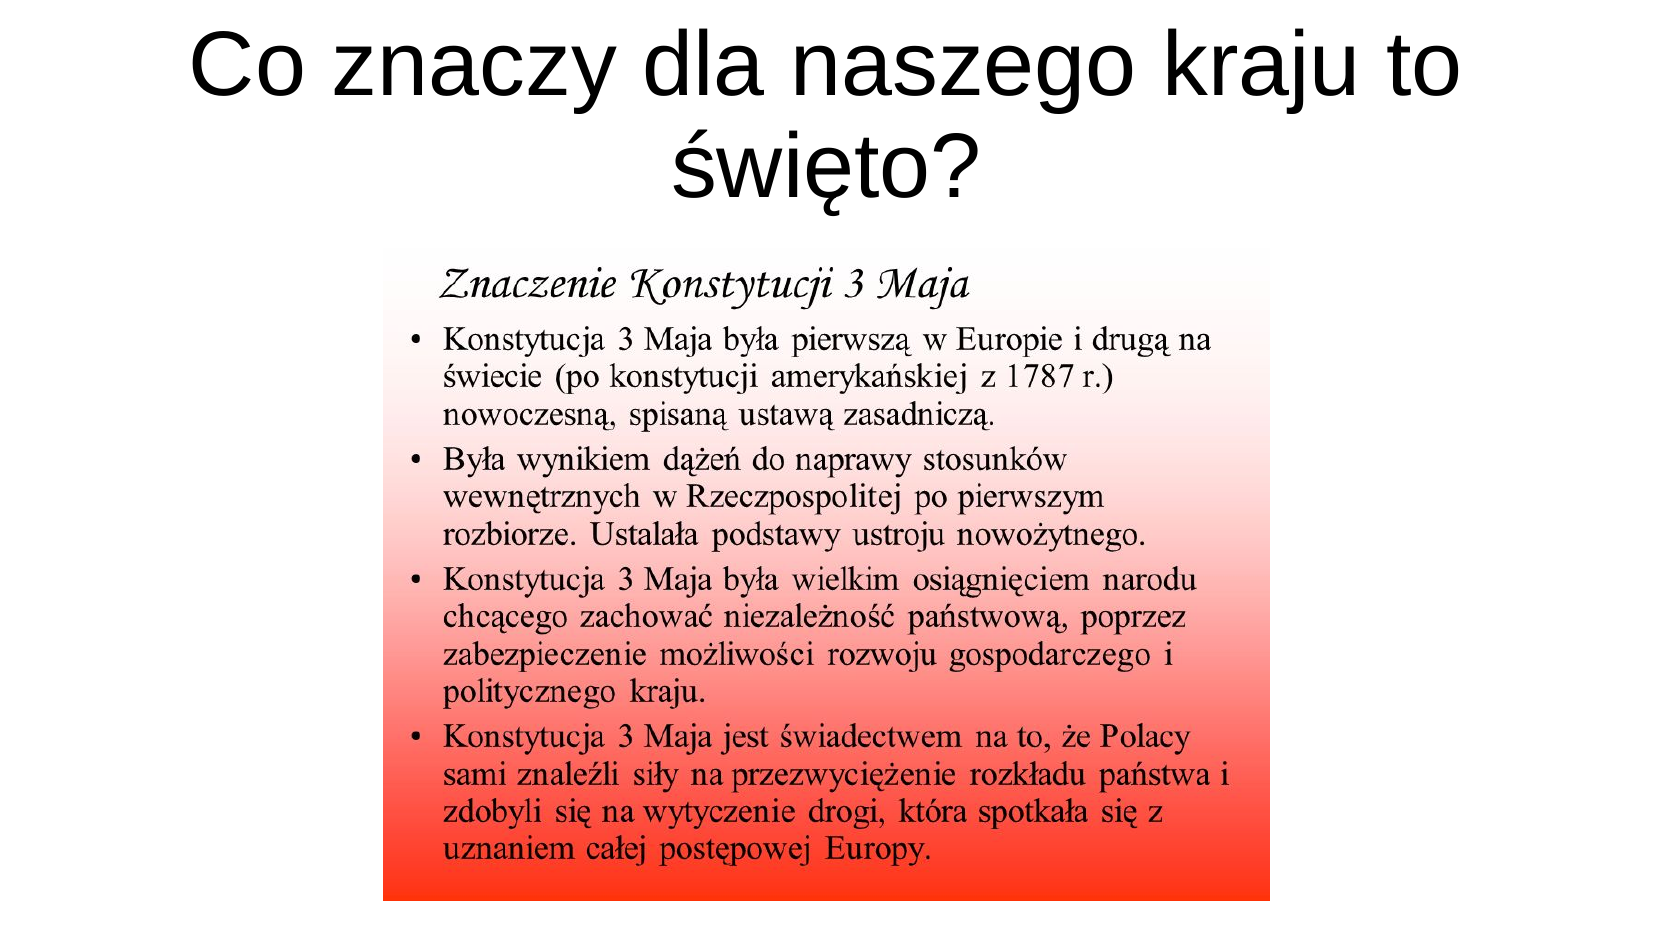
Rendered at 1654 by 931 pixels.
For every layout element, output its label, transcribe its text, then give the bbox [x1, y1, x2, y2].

picture [383, 236, 1270, 901]
title Co znaczy dla naszego kraju to święto? [82, 12, 1571, 218]
